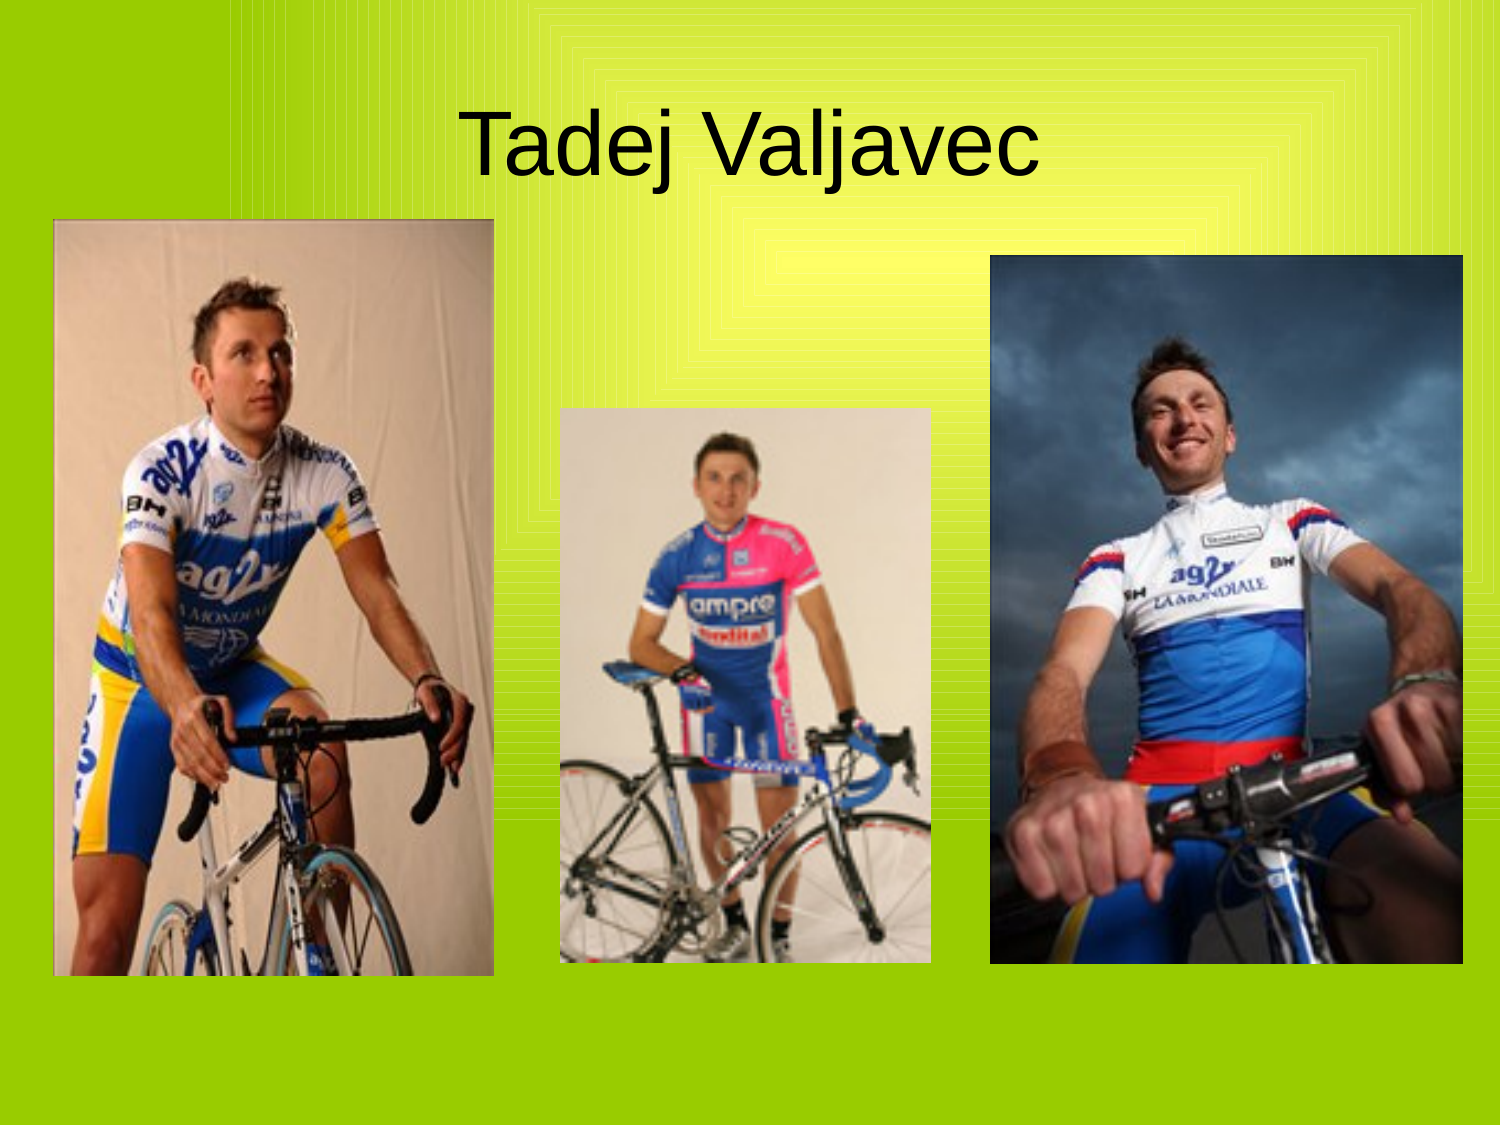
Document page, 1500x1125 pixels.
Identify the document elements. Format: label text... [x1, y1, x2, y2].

title Tadej Valjavec [75, 45, 1425, 233]
picture [560, 408, 931, 963]
picture [990, 255, 1463, 965]
picture [53, 219, 494, 976]
